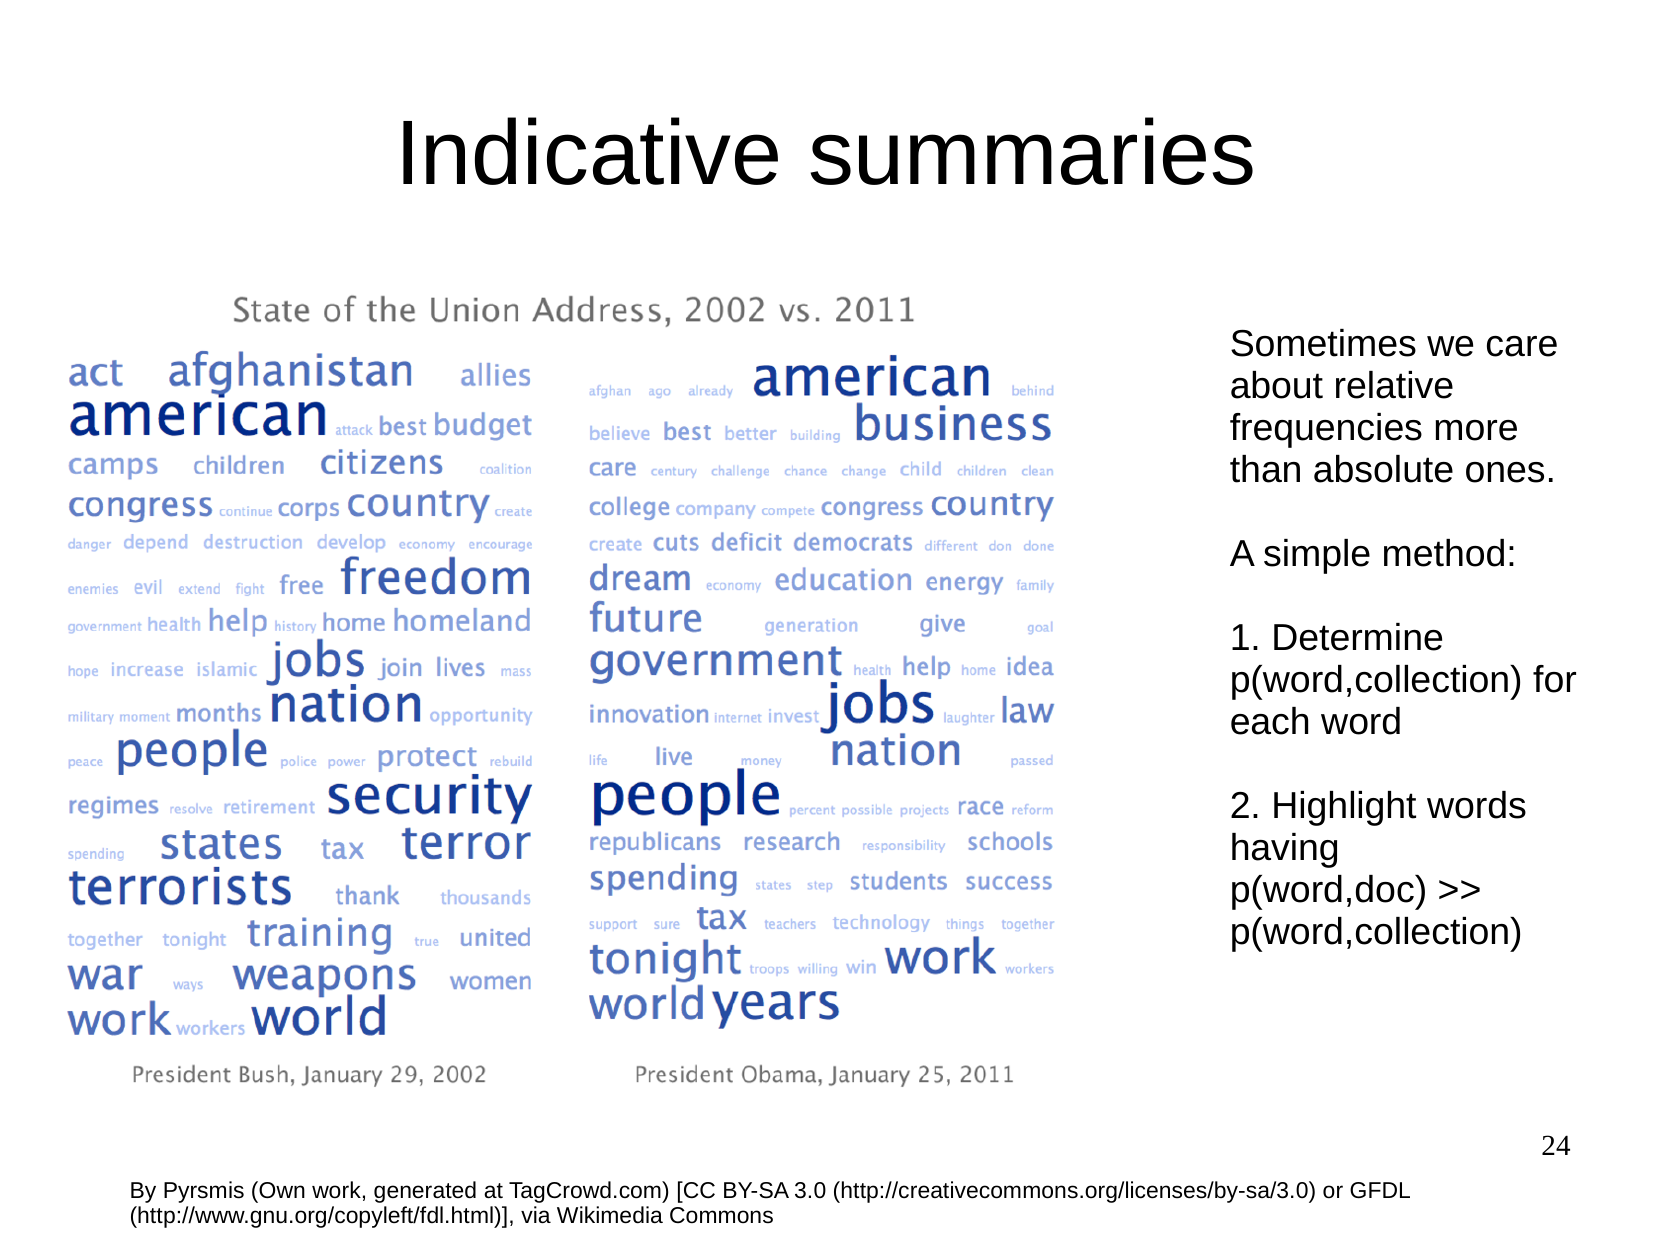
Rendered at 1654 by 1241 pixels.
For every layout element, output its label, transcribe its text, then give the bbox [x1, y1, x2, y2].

picture [16, 269, 1103, 1100]
text_box By Pyrsmis (Own work, generated at TagCrowd.com) [CC BY-SA 3.0 (http://creativecommons.org/licenses/by-sa/3.0) or GFDL (http://www.gnu.org/copyleft/fdl.html)], via Wikimedia Commons [114, 1170, 1441, 1237]
title Indicative summaries [82, 49, 1571, 257]
text_box Sometimes we care about relative frequencies more than absolute ones. A simple method: 1. Determine p(word,collection) for each word 2. Highlight words having p(word,doc) >> p(word,collection) [1215, 315, 1606, 960]
